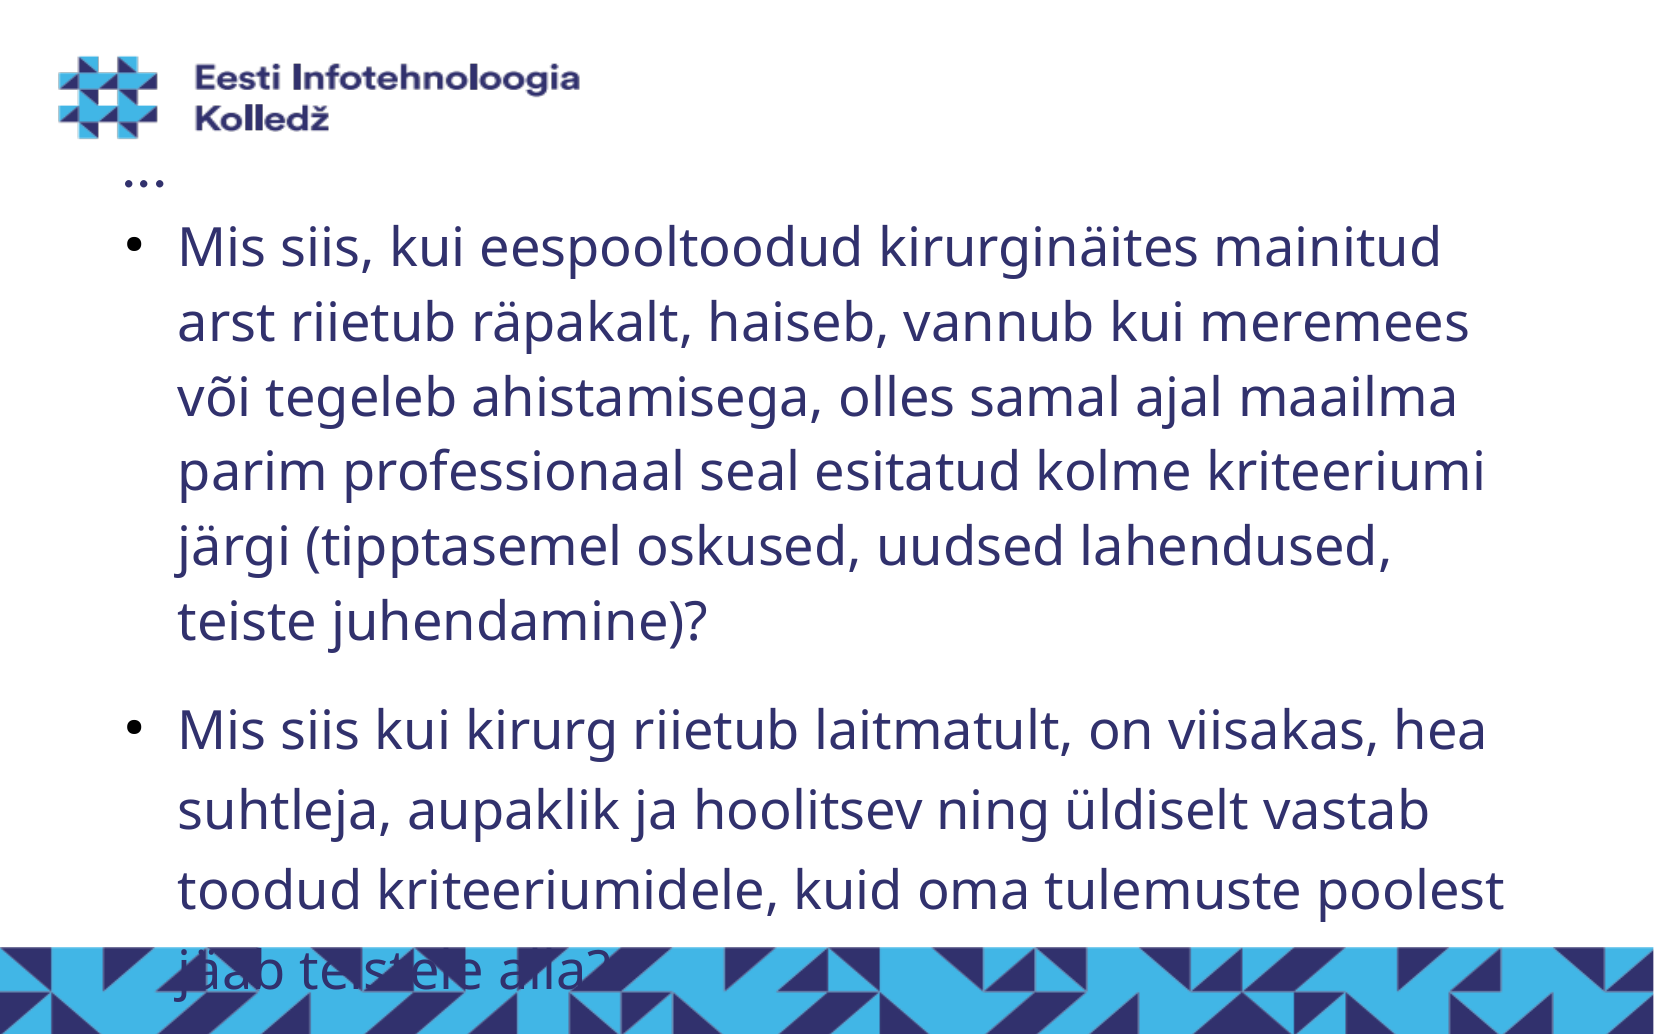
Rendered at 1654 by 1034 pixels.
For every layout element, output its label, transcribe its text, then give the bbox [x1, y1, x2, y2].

title ... [121, 85, 1534, 259]
list Mis siis, kui eespooltoodud kirurginäites mainitud arst riietub räpakalt, haiseb, vannub kui meremees või tegeleb ahistamisega, olles samal ajal maailma parim professionaal seal esitatud kolme kriteeriumi järgi (tipptasemel oskused, uudsed lahendused, teiste juhendamine)? Mis siis kui kirurg riietub laitmatult, on viisakas, hea suhtleja, aupaklik ja hoolitsev ning üldiselt vastab toodud kriteeriumidele, kuid oma tulemuste poolest jääb teistele alla? [106, 208, 1519, 1034]
